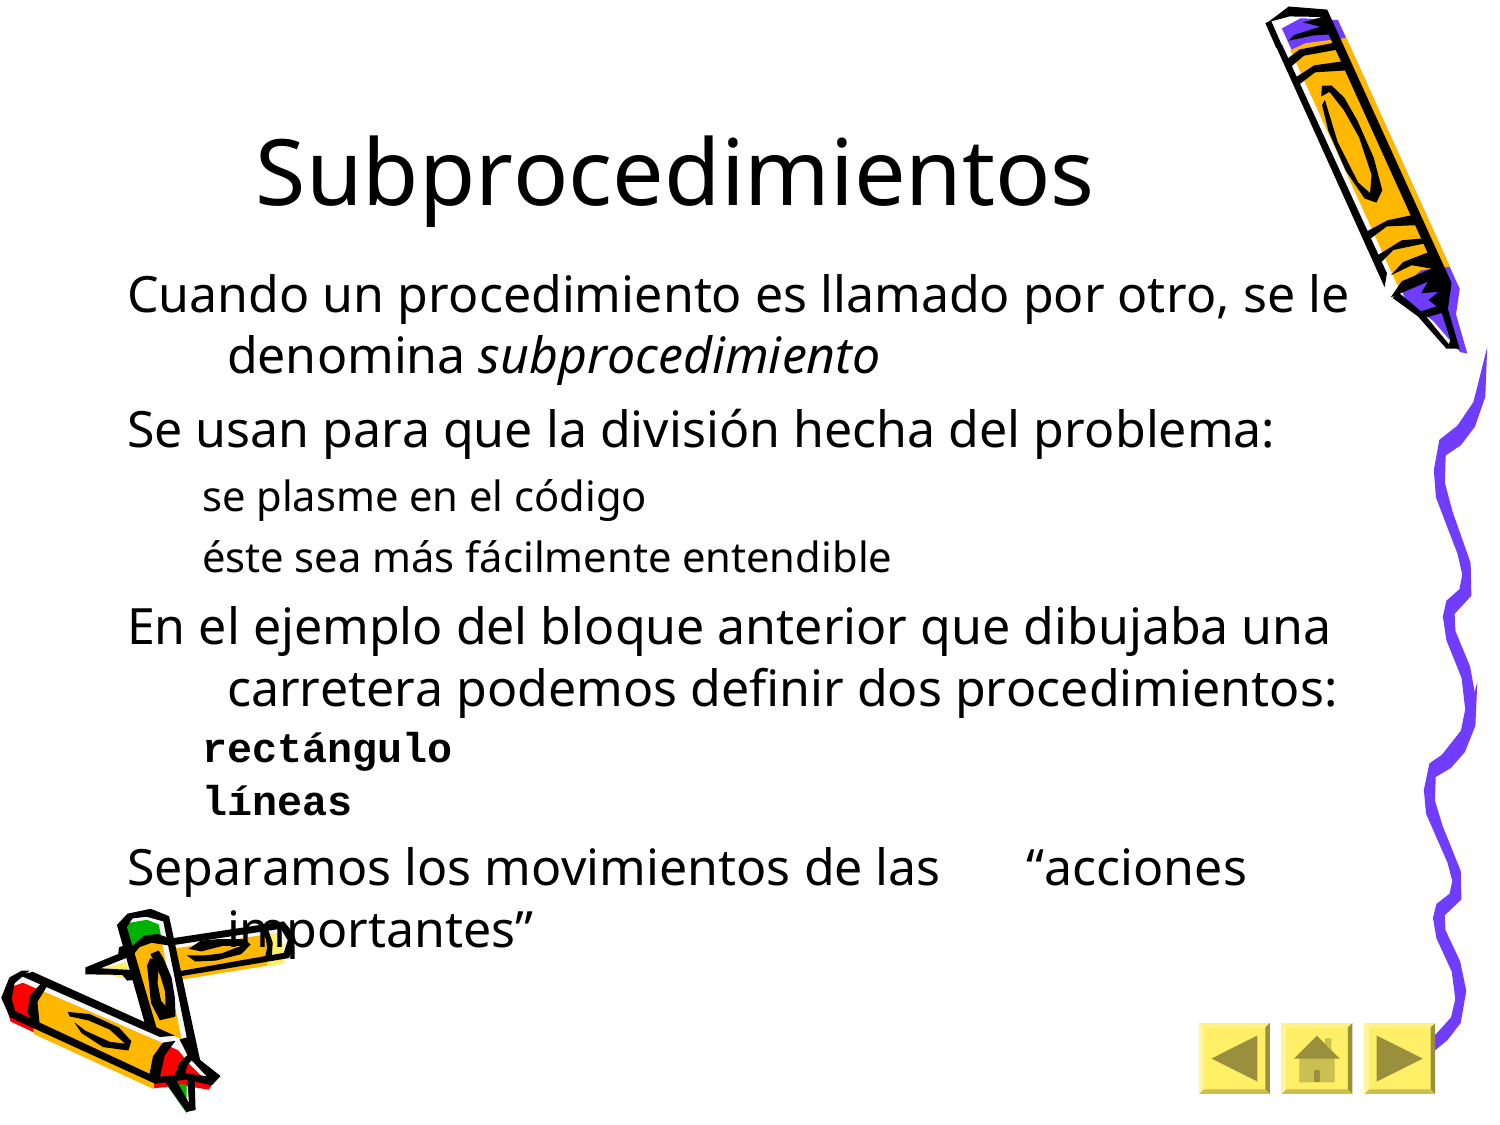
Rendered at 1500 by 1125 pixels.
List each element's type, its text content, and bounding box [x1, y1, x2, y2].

text_box [1200, 1023, 1270, 1094]
list Cuando un procedimiento es llamado por otro, se le denomina subprocedimiento Se usan para que la división hecha del problema: se plasme en el código éste sea más fácilmente entendible En el ejemplo del bloque anterior que dibujaba una carretera podemos definir dos procedimientos: rectángulo líneas Separamos los movimientos de las “acciones importantes” [112, 255, 1375, 1053]
text_box [1283, 1023, 1353, 1094]
title Subprocedimientos [112, 78, 1240, 241]
text_box [1366, 1023, 1436, 1094]
